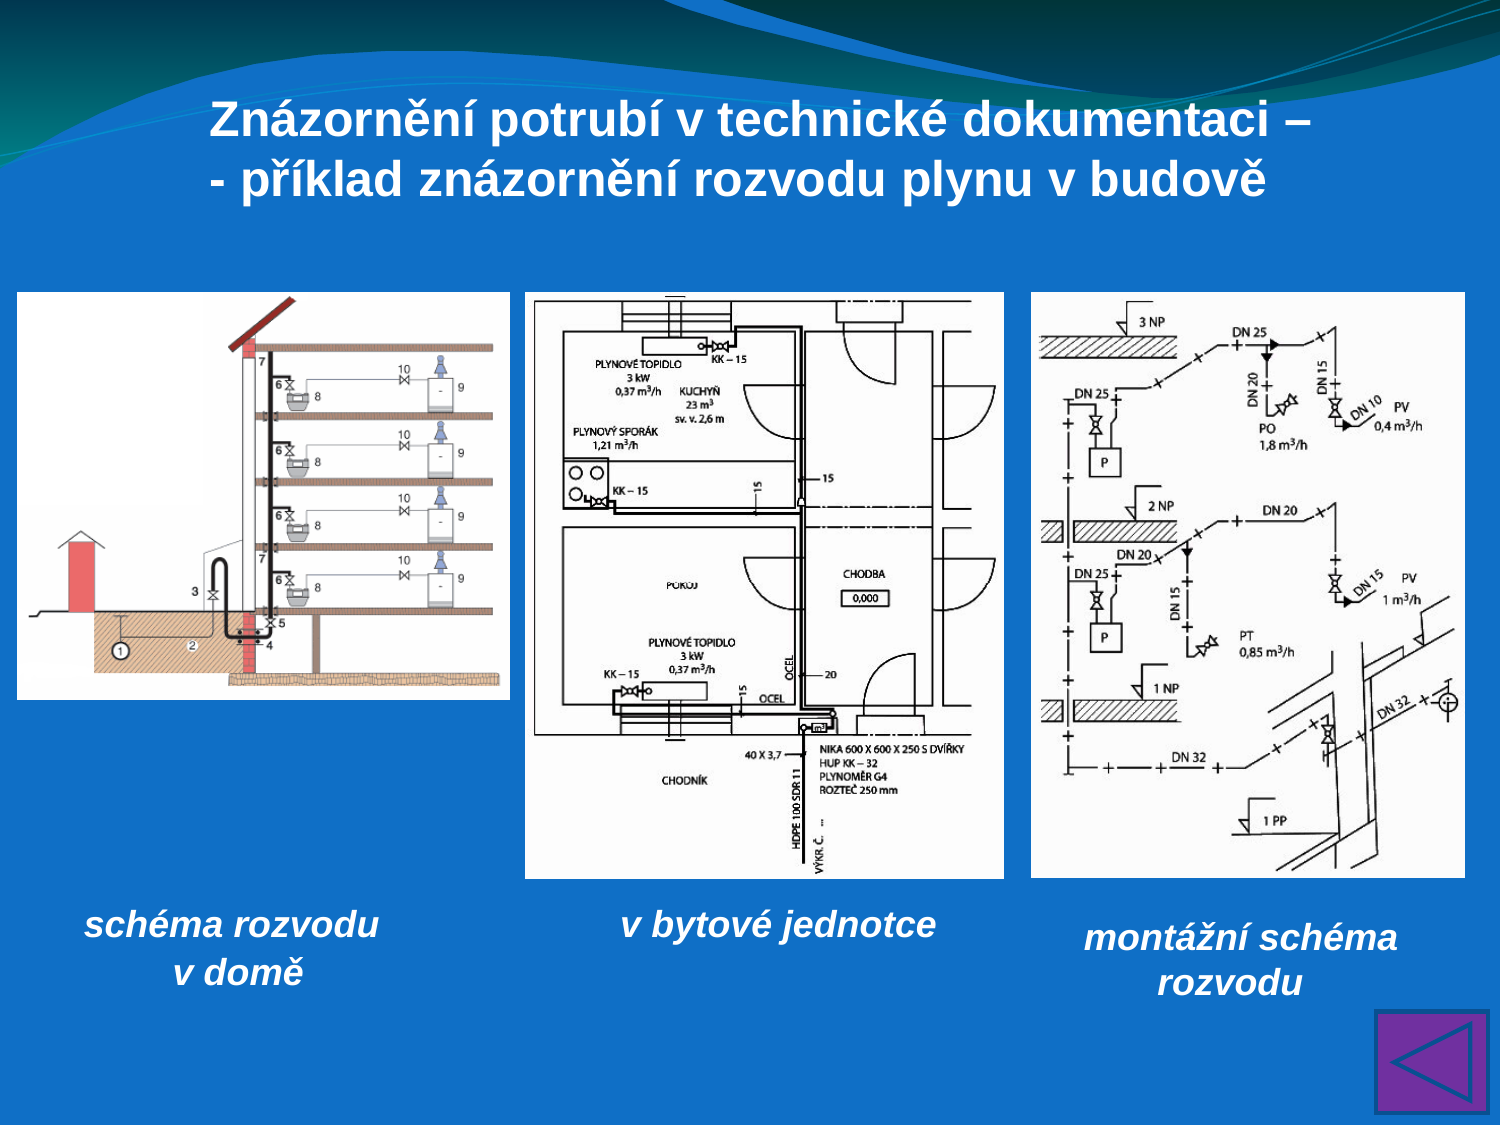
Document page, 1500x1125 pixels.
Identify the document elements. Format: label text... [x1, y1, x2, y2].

text_box Znázornění potrubí v technické dokumentaci – - příklad znázornění rozvodu plynu v budově [195, 79, 1500, 214]
picture [1031, 292, 1465, 878]
picture [17, 292, 510, 700]
text_box schéma rozvodu v bytové jednotce v domě [0, 880, 1483, 1000]
text_box montážní schéma rozvodu [1069, 905, 1414, 1010]
text_box [1375, 1011, 1489, 1114]
picture [525, 292, 1004, 879]
